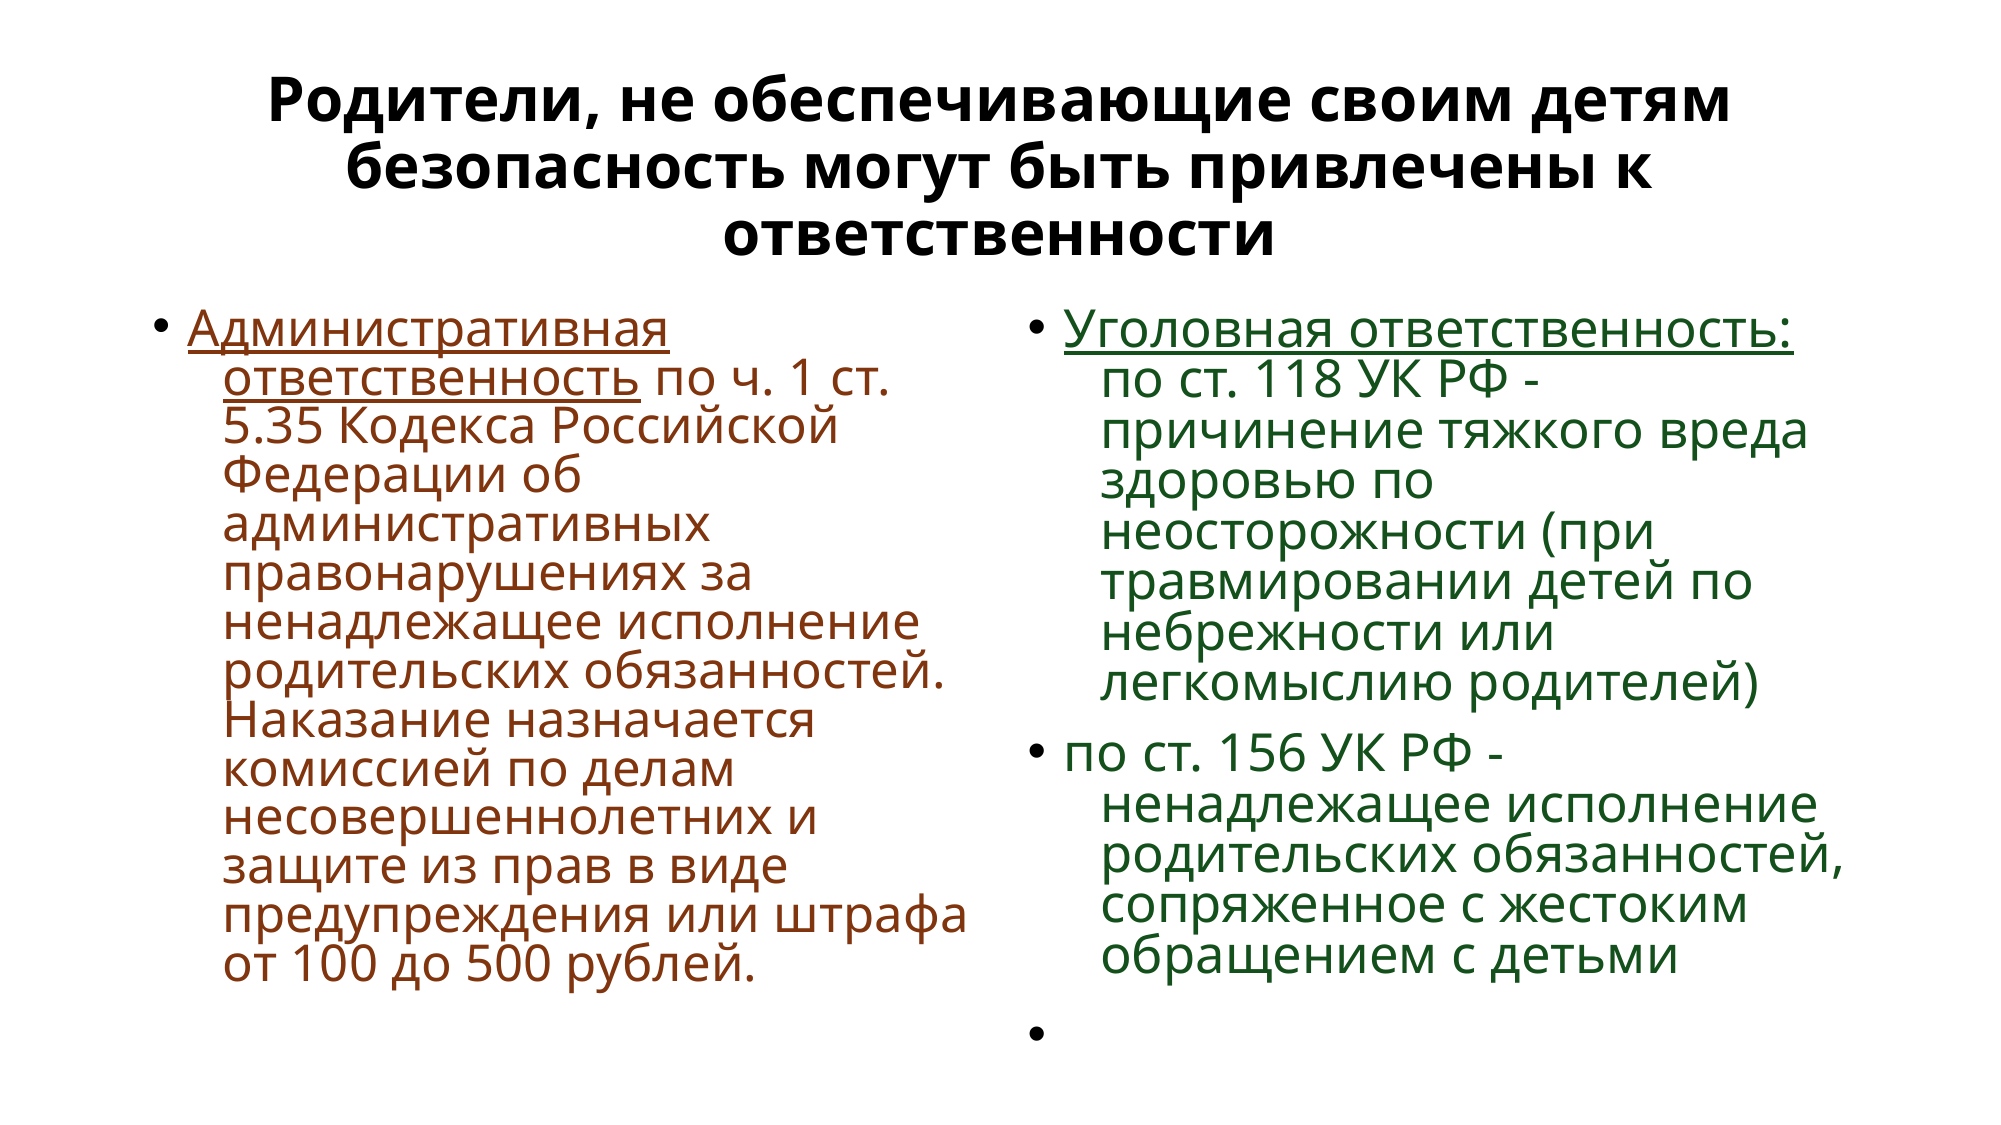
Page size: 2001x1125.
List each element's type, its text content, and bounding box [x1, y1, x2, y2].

list Административная ответственность по ч. 1 ст. 5.35 Кодекса Российской Федерации об административных правонарушениях за ненадлежащее исполнение родительских обязанностей. Наказание назначается комиссией по делам несовершеннолетних и защите из прав в виде предупреждения или штрафа от 100 до 500 рублей. [137, 299, 988, 1014]
list Уголовная ответственность: по ст. 118 УК РФ - причинение тяжкого вреда здоровью по неосторожности (при травмировании детей по небрежности или легкомыслию родителей) по ст. 156 УК РФ - ненадлежащее исполнение родительских обязанностей, сопряженное с жестоким обращением с детьми [1012, 299, 1863, 1014]
title Родители, не обеспечивающие своим детям безопасность могут быть привлечены к ответственности [137, 59, 1863, 278]
